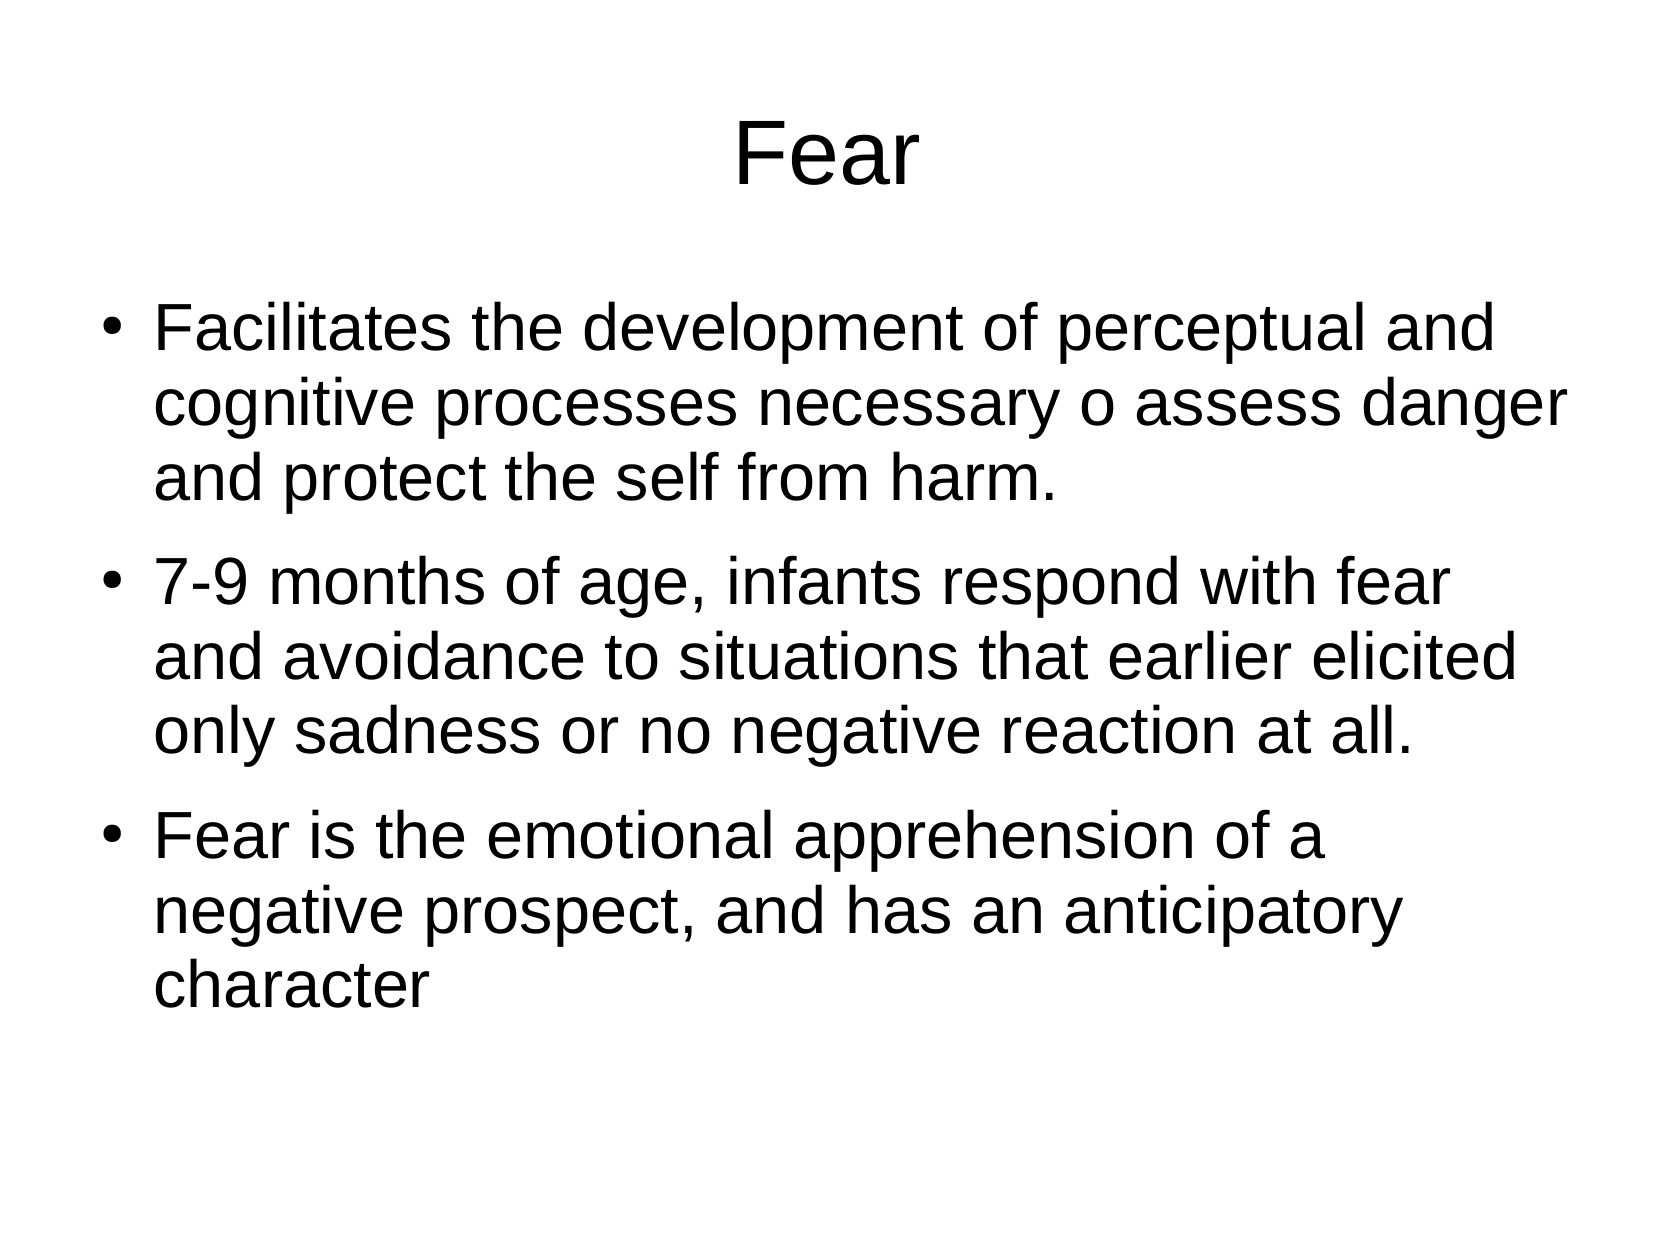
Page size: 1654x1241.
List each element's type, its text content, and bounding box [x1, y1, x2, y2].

list Facilitates the development of perceptual and cognitive processes necessary o assess danger and protect the self from harm. 7-9 months of age, infants respond with fear and avoidance to situations that earlier elicited only sadness or no negative reaction at all. Fear is the emotional apprehension of a negative prospect, and has an anticipatory character [82, 290, 1571, 1094]
title Fear [82, 56, 1571, 250]
